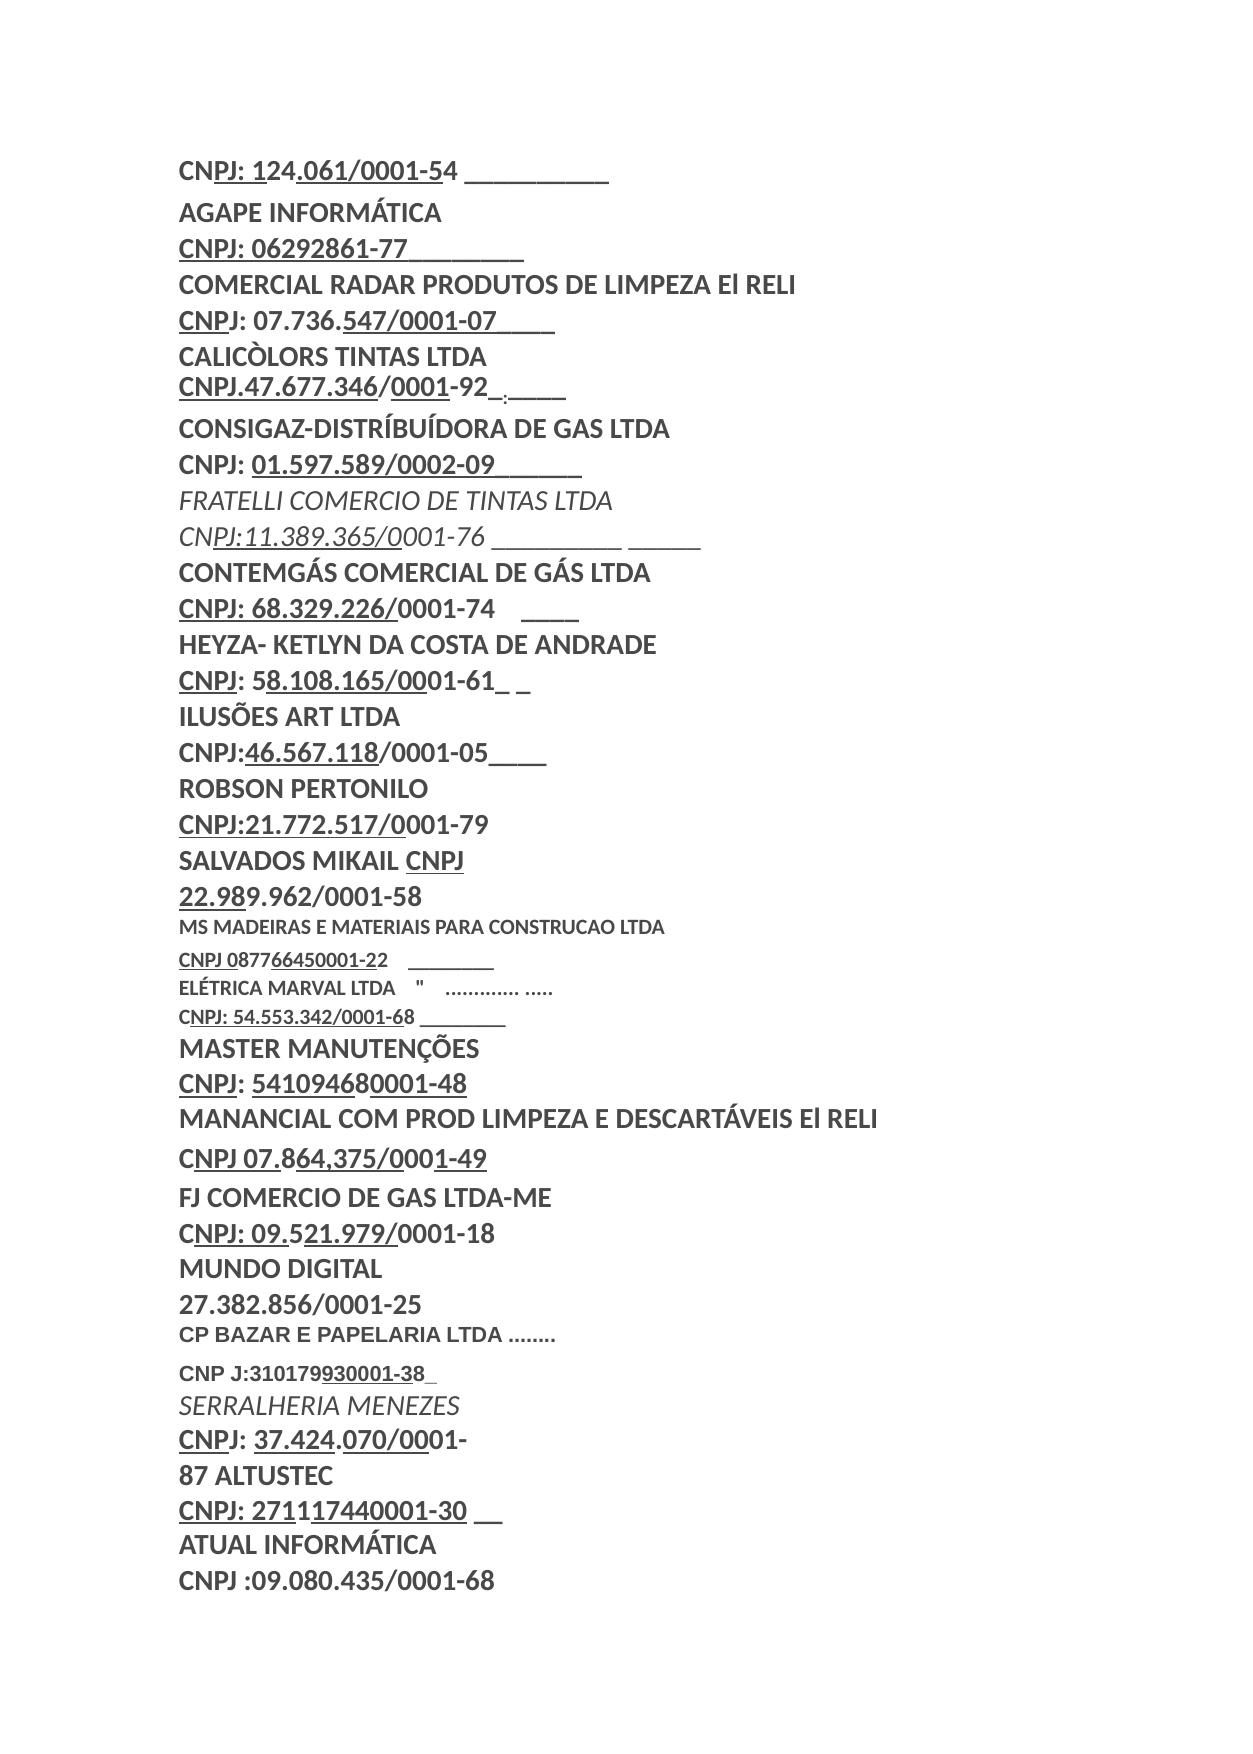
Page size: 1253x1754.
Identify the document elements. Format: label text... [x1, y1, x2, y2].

text_box AGAPE INFORMÁTICA CNPJ: 06292861-77________ COMERCIAL RADAR PRODUTOS DE LIMPEZA El RELI CNPJ: 07.736.547/0001-07____ CALICÒLORS TINTAS LTDA CNPJ.47.677.346/0001-92_:____ CONSIGAZ-DISTRÍBUÍDORA DE GAS LTDA CNPJ: 01.597.589/0002-09______ FRATELLI COMERCIO DE TINTAS LTDA CNPJ:11.389.365/0001-76 _________ _____ CONTEMGÁS COMERCIAL DE GÁS LTDA CNPJ: 68.329.226/0001-74 ____ HEYZA- KETLYN DA COSTA DE ANDRADE CNPJ: 58.108.165/0001-61_ _ ILUSÕES ART LTDA CNPJ:46.567.118/0001-05____ ROBSON PERTONILO CNPJ:21.772.517/0001-79 SALVADOS MIKAIL CNPJ 22.989.962/0001-58 MS MADEIRAS E MATERIAIS PARA CONSTRUCAO LTDA CNPJ 087766450001-22 ________ ELÉTRICA MARVAL LTDA " ............. ..... CNPJ: 54.553.342/0001-68 ________ MASTER MANUTENÇÕES CNPJ: 541094680001-48 MANANCIAL COM PROD LIMPEZA E DESCARTÁVEIS El RELI CNPJ 07.864,375/0001-49 FJ COMERCIO DE GAS LTDA-ME CNPJ: 09.521.979/0001-18 MUNDO DIGITAL 27.382.856/0001-25 CP BAZAR E PAPELARIA LTDA ........ CNP J:310179930001-38_ SERRALHERIA MENEZES CNPJ: 37.424.070/0001-87 ALTUSTEC CNPJ: 271117440001-30 __ ATUAL INFORMÁTICA CNPJ :09.080.435/0001-68 [179, 192, 884, 1575]
text_box CNPJ: 124.061/0001-54 __________ [179, 150, 884, 183]
